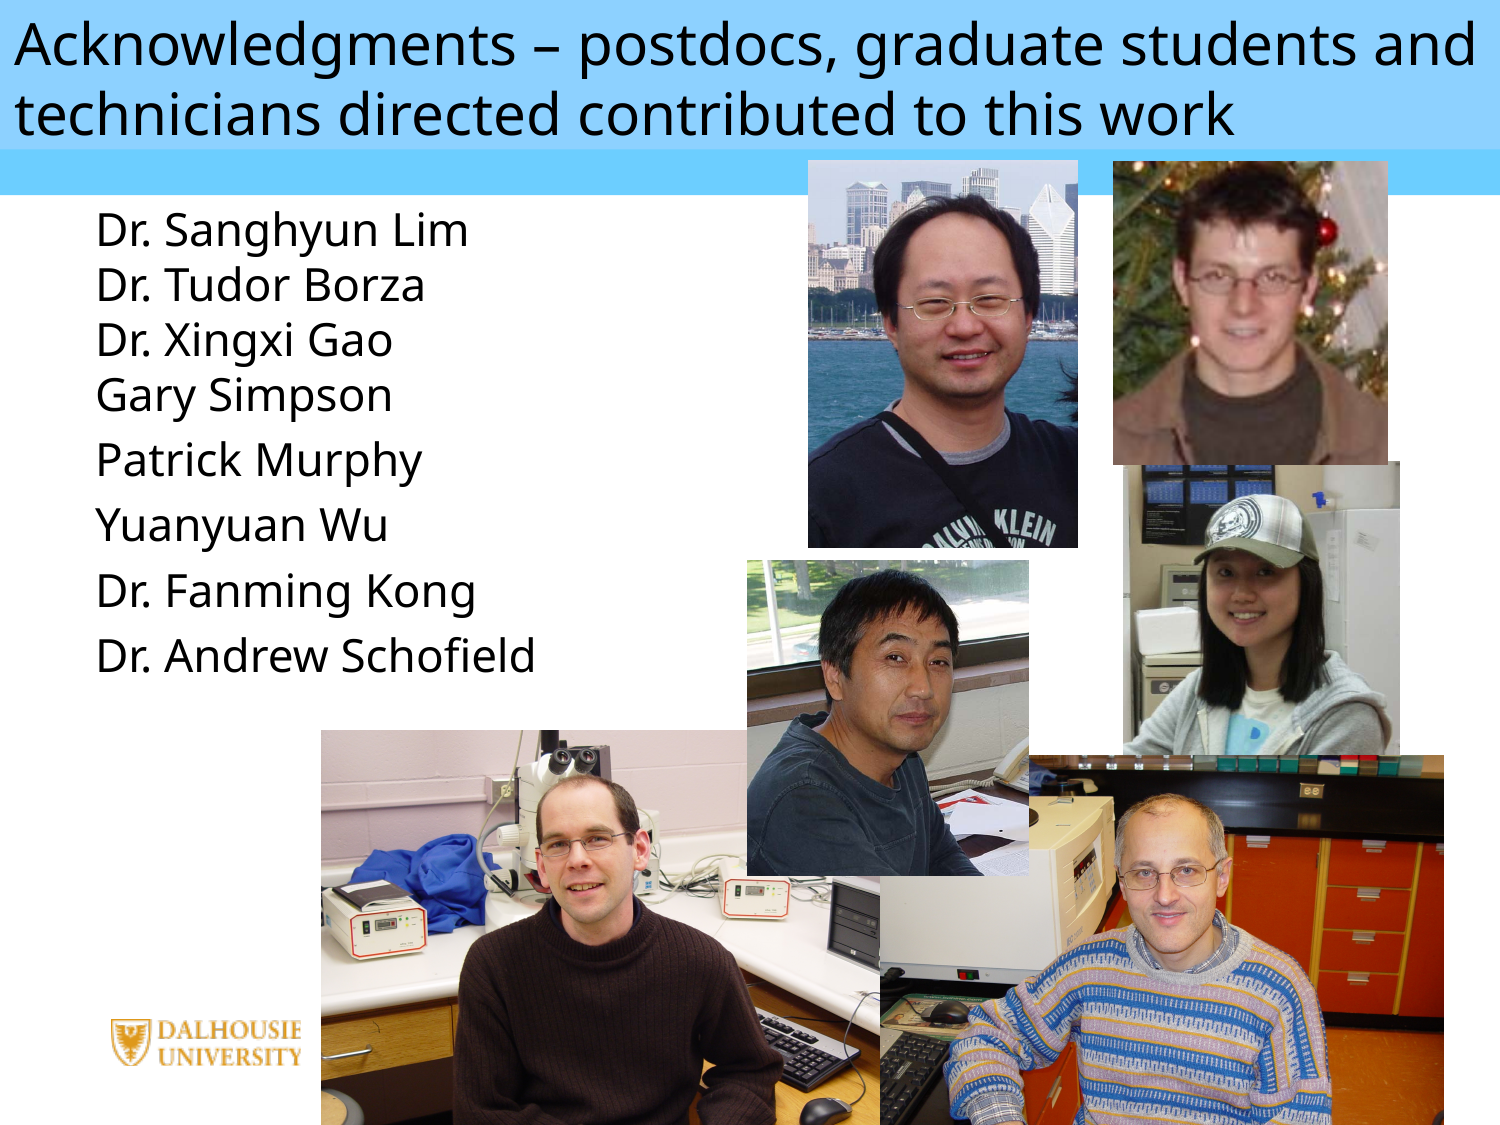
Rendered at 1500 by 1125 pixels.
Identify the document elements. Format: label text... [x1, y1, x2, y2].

title Acknowledgments – postdocs, graduate students and technicians directed contributed to this work [0, 0, 1500, 150]
picture [808, 160, 1078, 548]
picture [321, 161, 1444, 1125]
list Dr. Sanghyun Lim Dr. Tudor Borza Dr. Xingxi Gao Gary Simpson Patrick Murphy Yuanyuan Wu Dr. Fanming Kong Dr. Andrew Schofield [79, 193, 743, 876]
